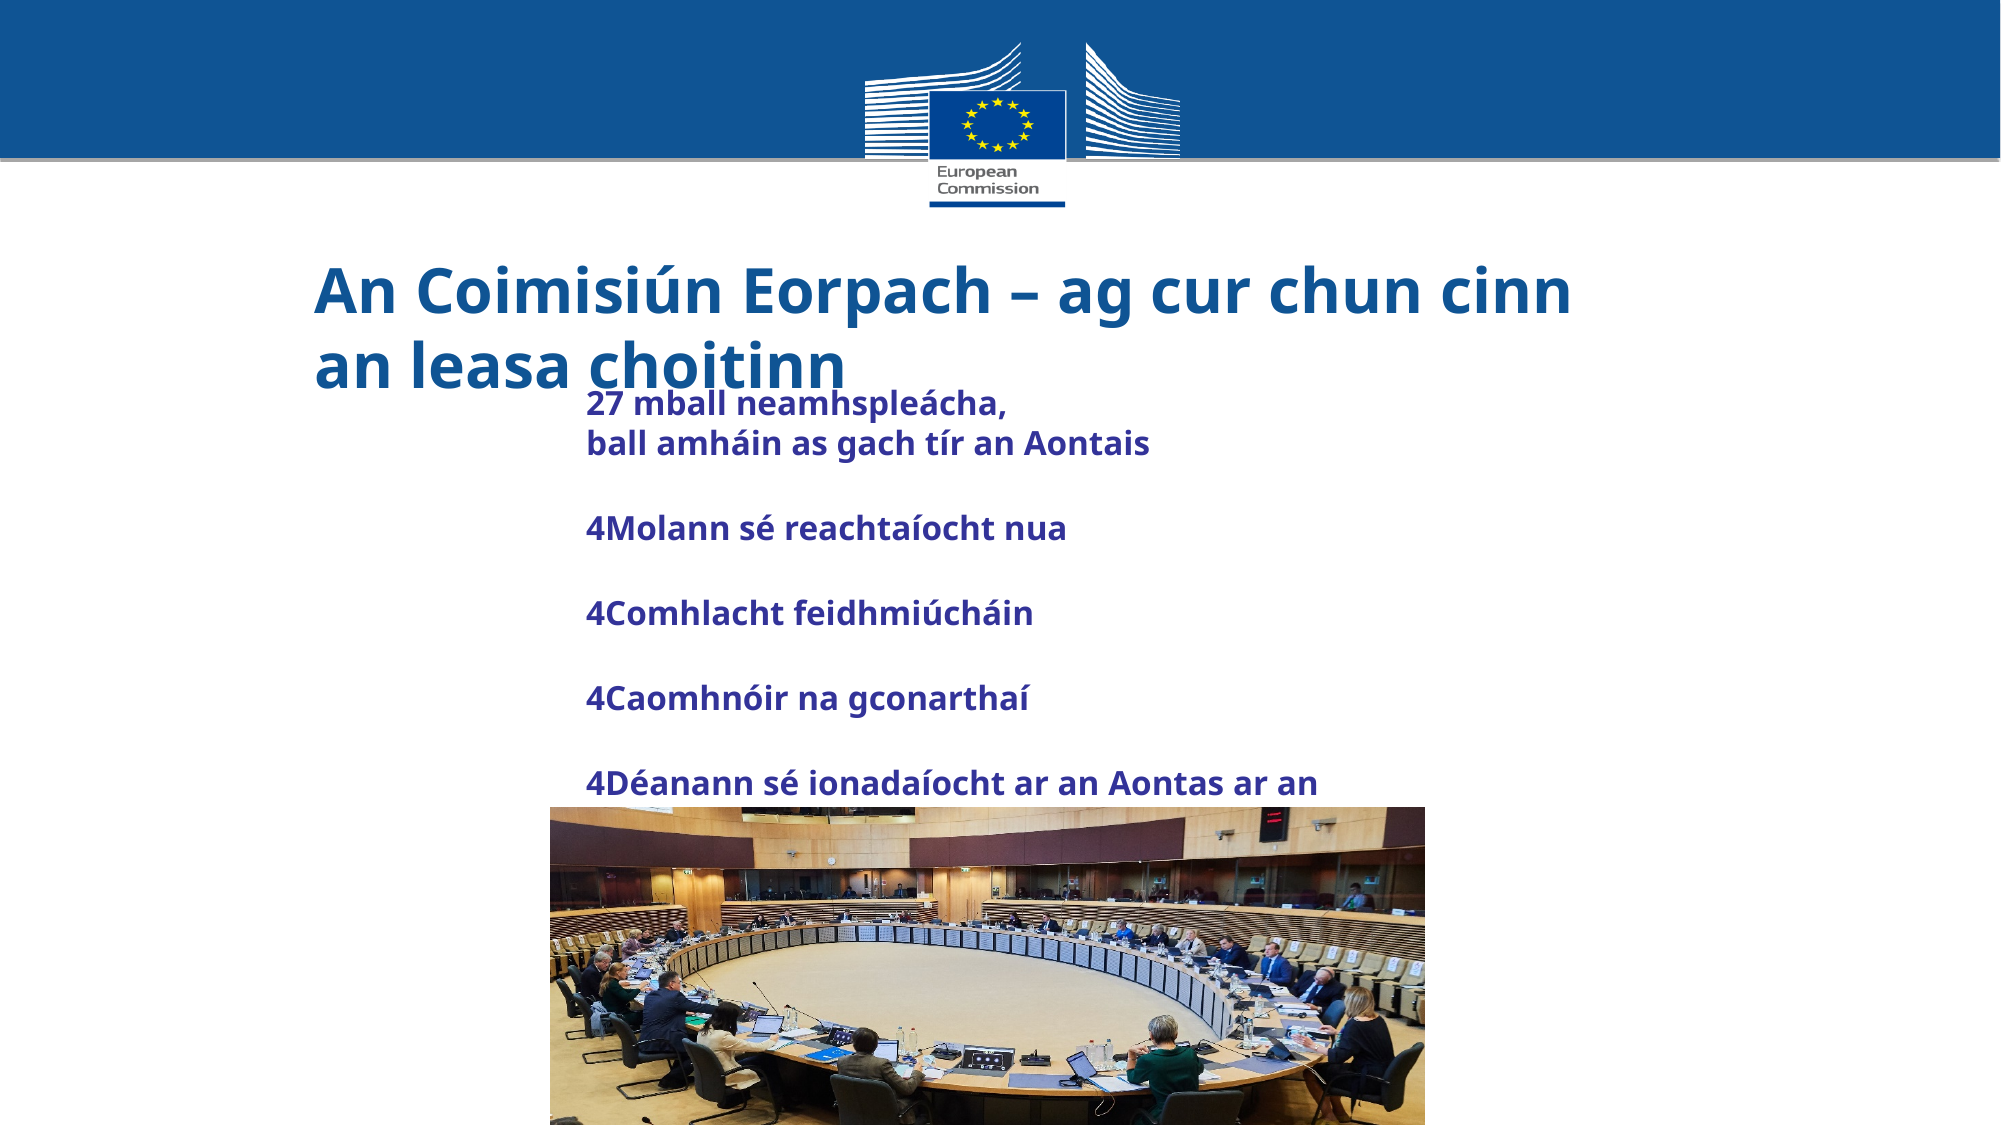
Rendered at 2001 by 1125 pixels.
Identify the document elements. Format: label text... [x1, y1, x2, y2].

text_box 27 mball neamhspleácha, ball amháin as gach tír an Aontais 4Molann sé reachtaíocht nua 4Comhlacht feidhmiúcháin 4Caomhnóir na gconarthaí 4Déanann sé ionadaíocht ar an Aontas ar an leibhéal idirnáisiúnta [571, 299, 1451, 925]
text_box An Coimisiún Eorpach – ag cur chun cinn an leasa choitinn [299, 243, 1650, 398]
picture [550, 807, 1425, 1125]
